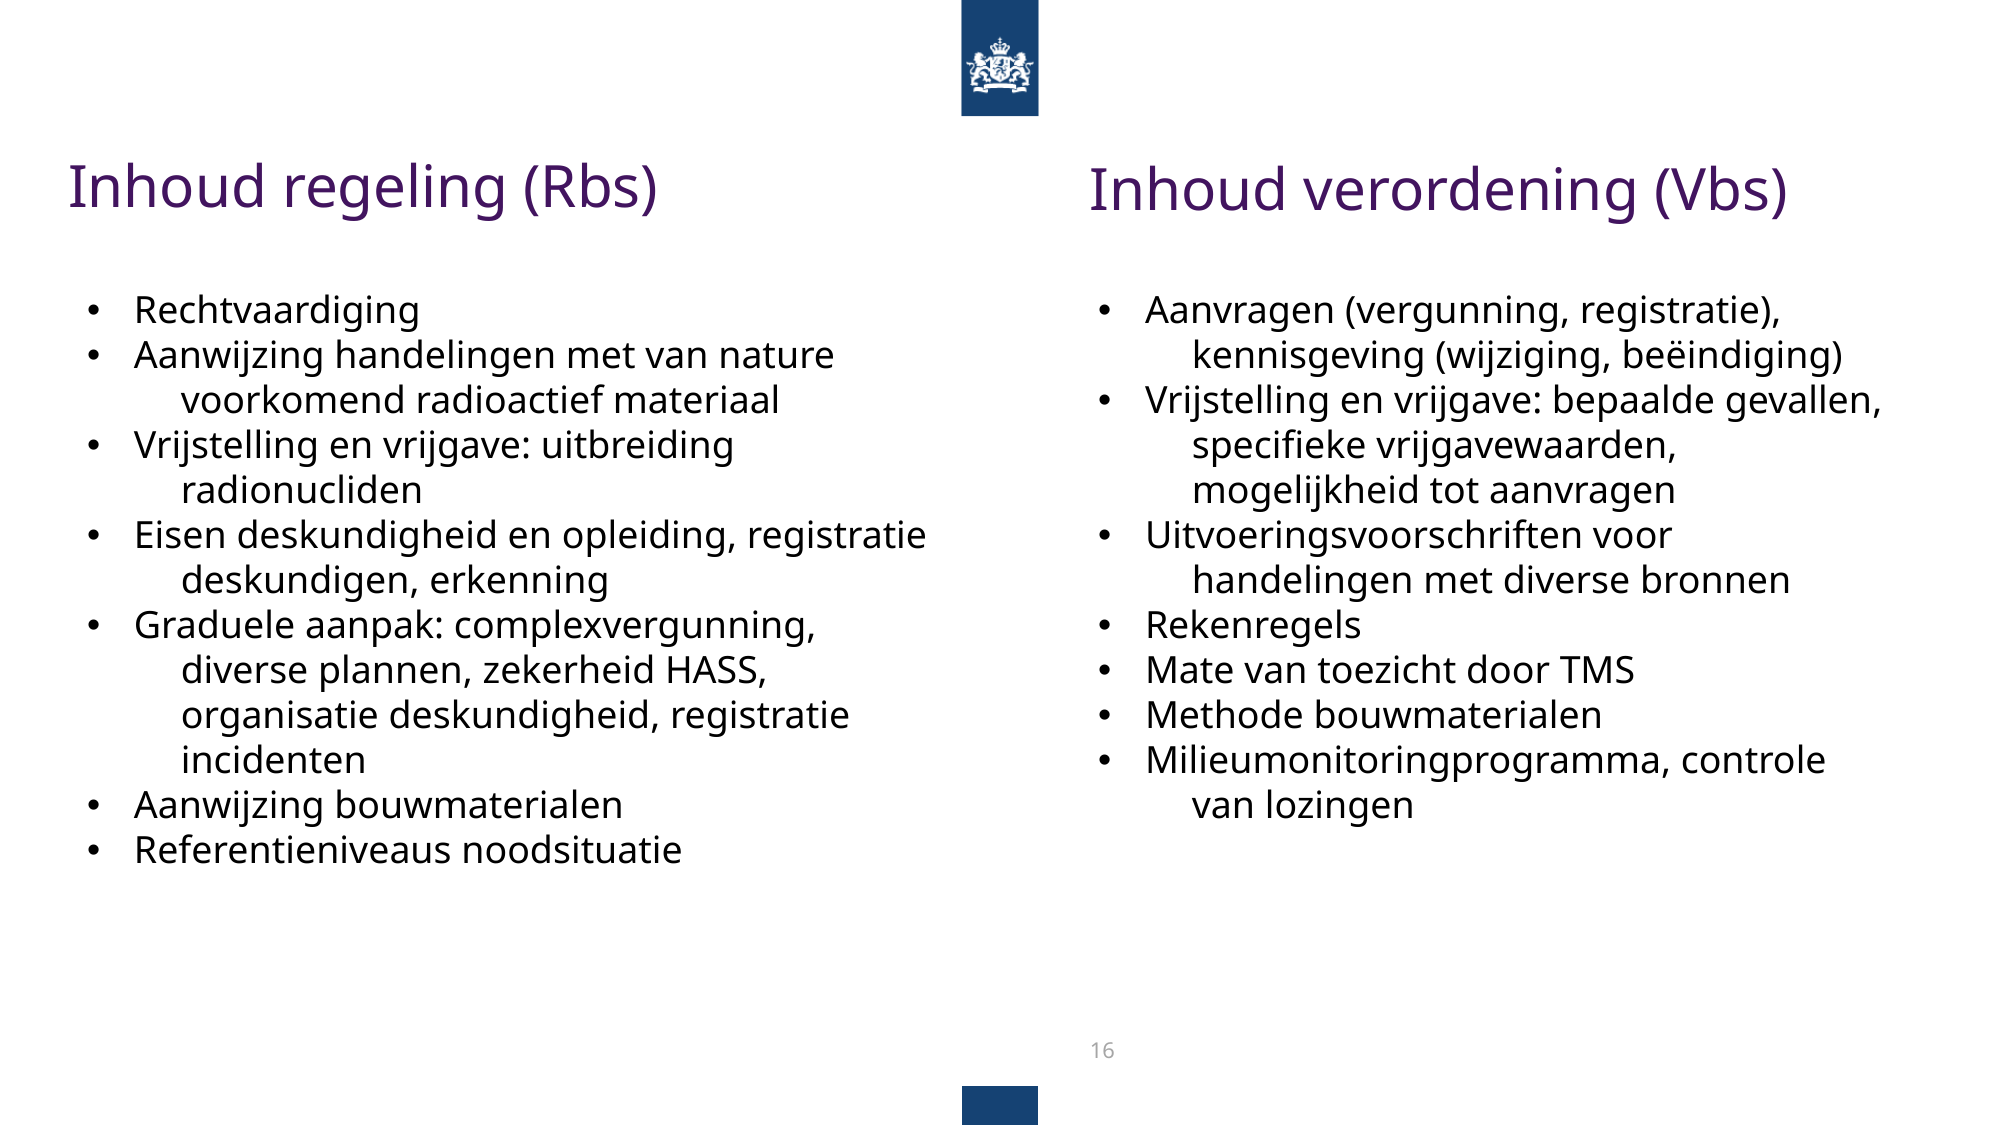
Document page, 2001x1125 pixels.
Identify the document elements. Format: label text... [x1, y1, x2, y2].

text_box Inhoud verordening (Vbs) [1074, 115, 1909, 228]
text_box Rechtvaardiging Aanwijzing handelingen met van nature voorkomend radioactief materiaal Vrijstelling en vrijgave: uitbreiding radionucliden Eisen deskundigheid en opleiding, registratie deskundigen, erkenning Graduele aanpak: complexvergunning, diverse plannen, zekerheid HASS, organisatie deskundigheid, registratie incidenten Aanwijzing bouwmaterialen Referentieniveaus noodsituatie [72, 279, 957, 879]
text_box Aanvragen (vergunning, registratie), kennisgeving (wijziging, beëindiging) Vrijstelling en vrijgave: bepaalde gevallen, specifieke vrijgavewaarden, mogelijkheid tot aanvragen Uitvoeringsvoorschriften voor handelingen met diverse bronnen Rekenregels Mate van toezicht door TMS Methode bouwmaterialen Milieumonitoringprogramma, controle van lozingen [1083, 279, 1908, 834]
title Inhoud regeling (Rbs) [53, 115, 887, 228]
text_box [1074, 1020, 1897, 1074]
